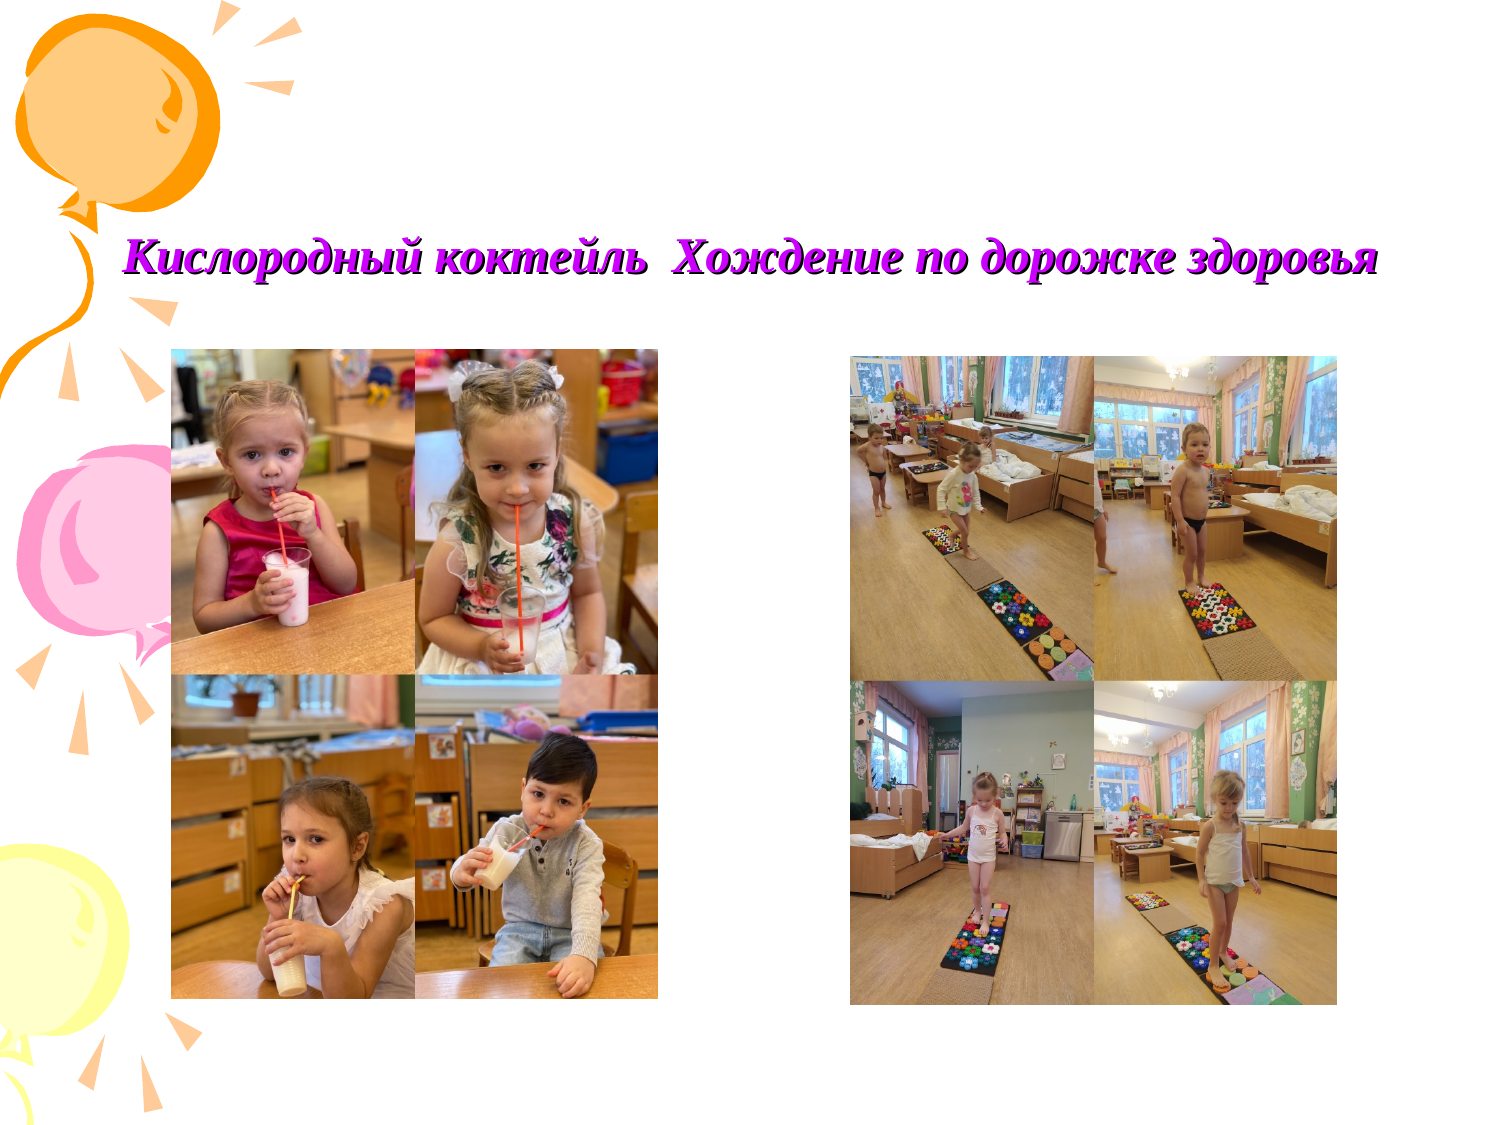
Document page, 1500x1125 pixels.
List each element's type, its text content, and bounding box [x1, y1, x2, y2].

picture [171, 349, 658, 999]
title Кислородный коктейль Хождение по дорожке здоровья [75, 232, 1426, 291]
title Кислородный коктейль Хождение по дорожке здоровья [75, 45, 1426, 125]
picture [850, 356, 1337, 1005]
list [75, 101, 1426, 244]
